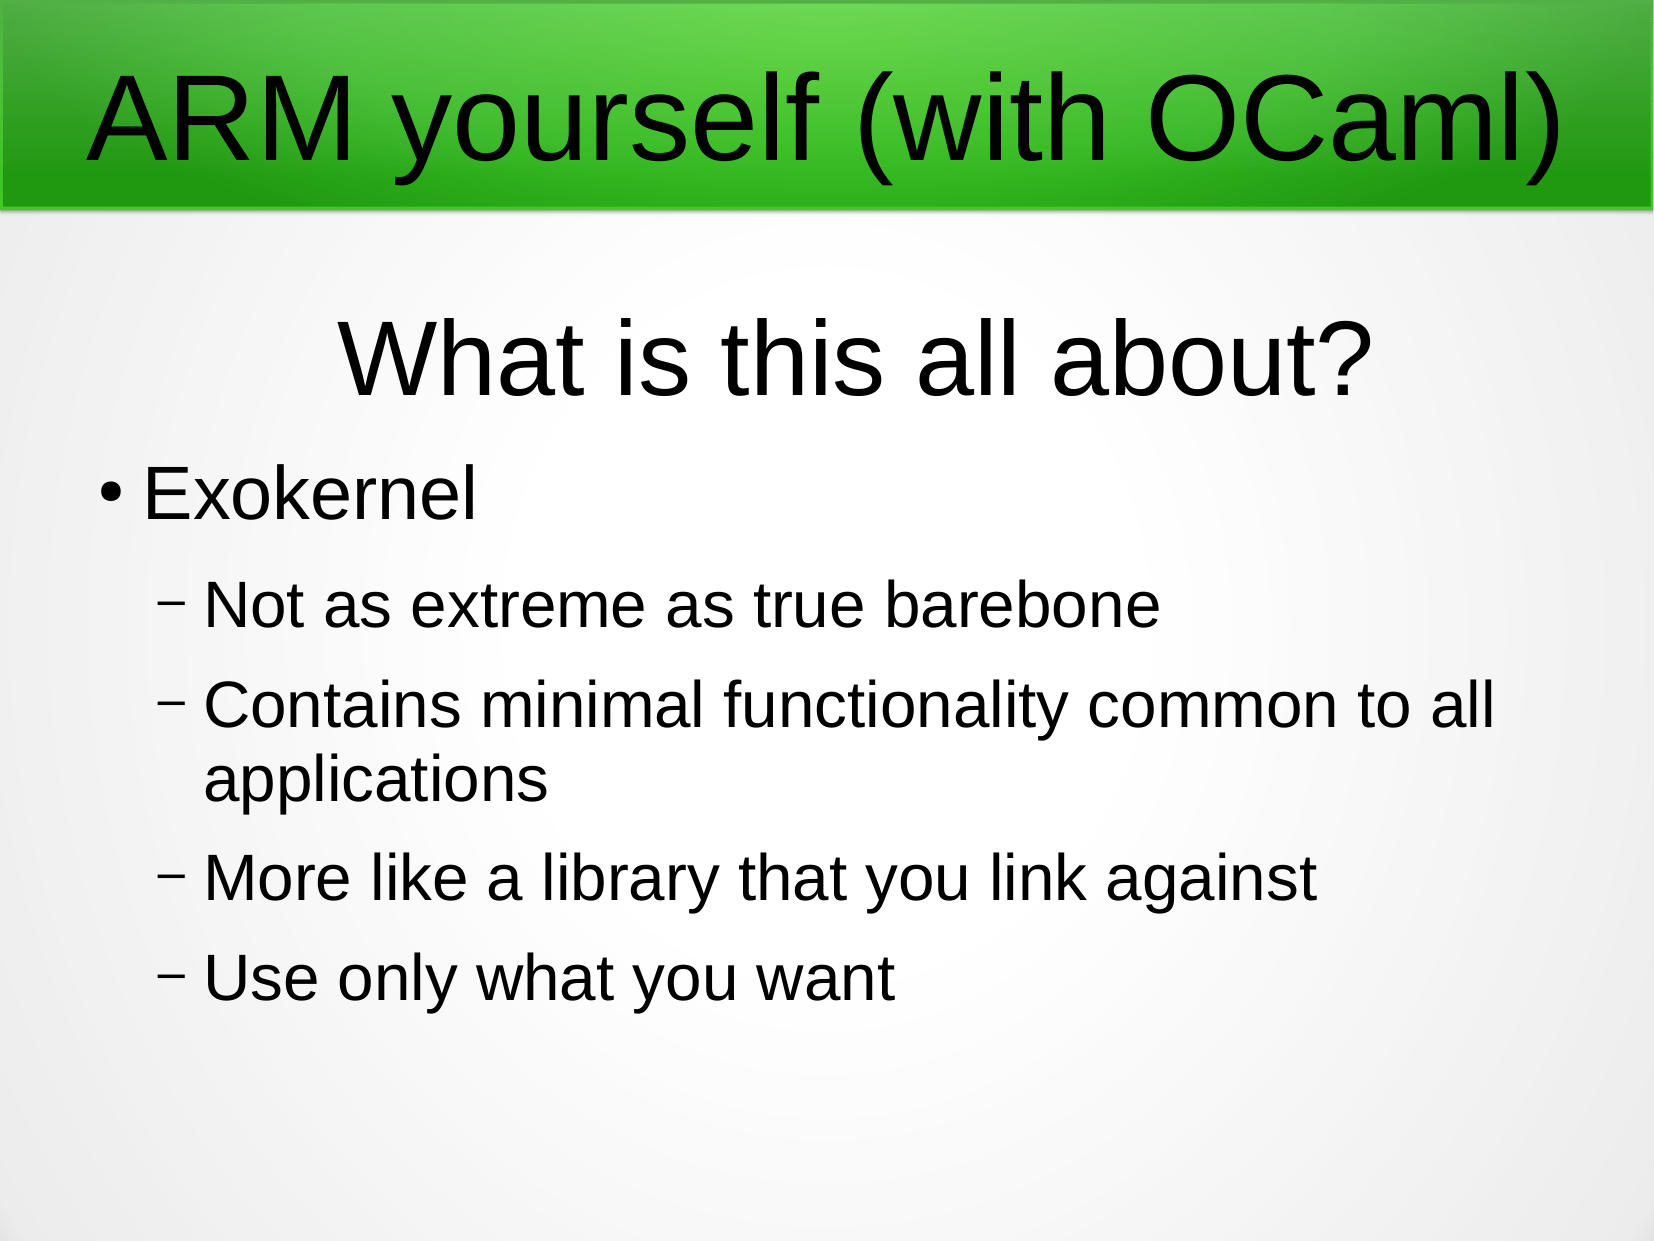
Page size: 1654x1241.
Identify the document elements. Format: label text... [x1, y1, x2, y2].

title ARM yourself (with OCaml) [82, 47, 1571, 189]
list What is this all about? Exokernel Not as extreme as true barebone Contains minimal functionality common to all applications More like a library that you link against Use only what you want [82, 299, 1571, 1019]
